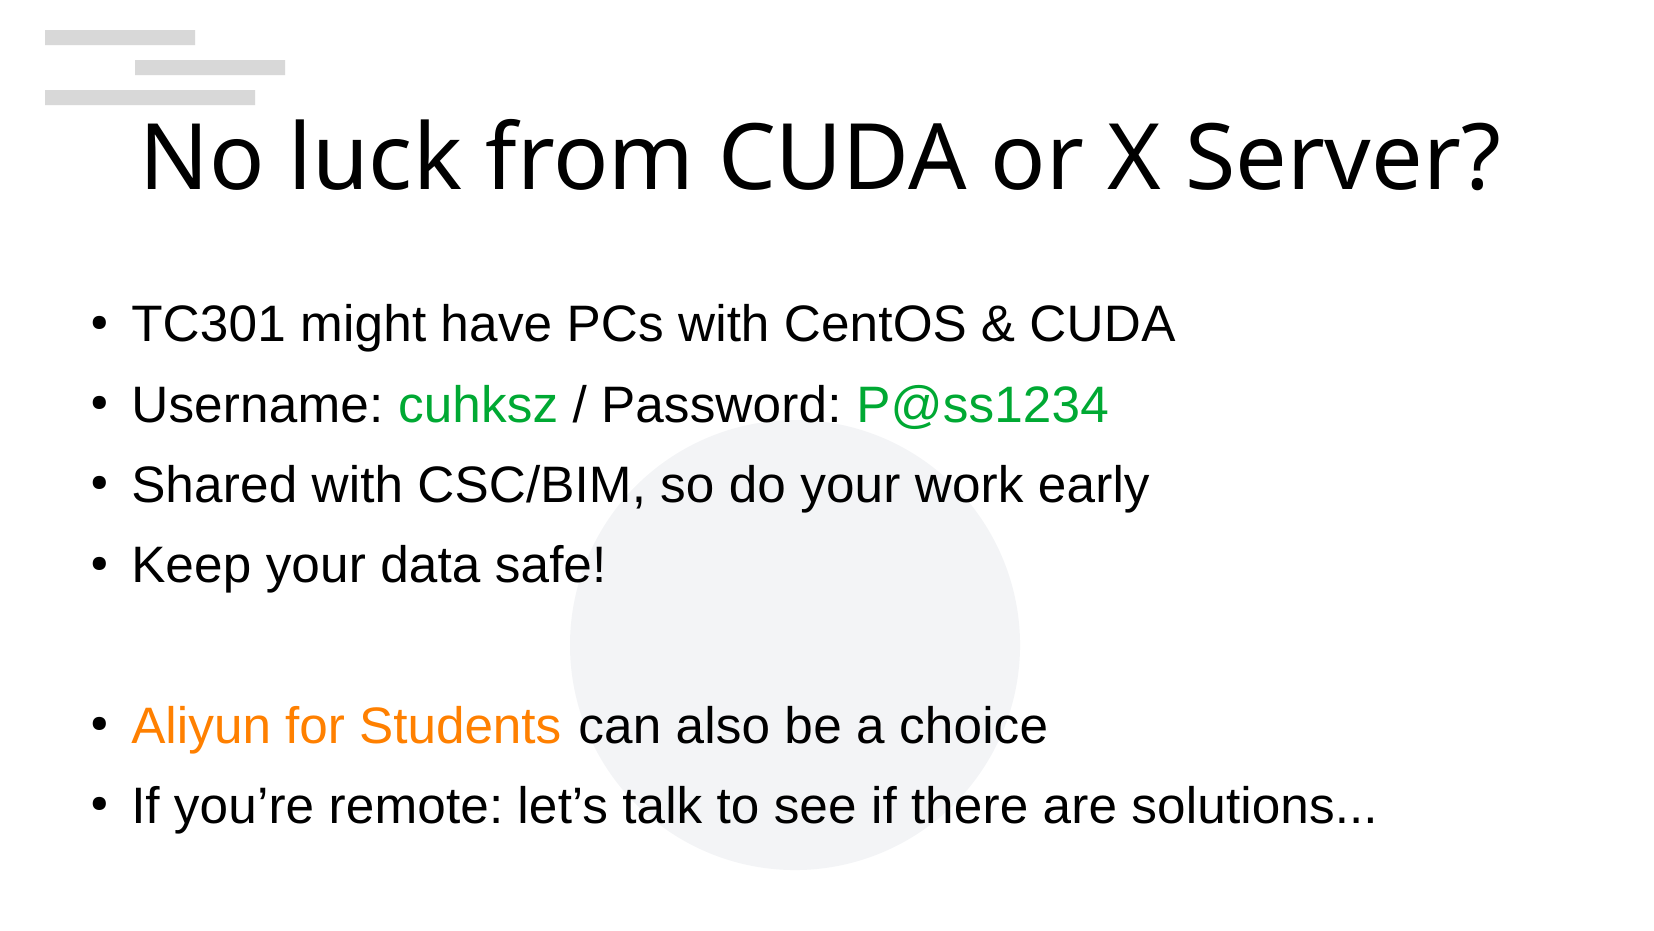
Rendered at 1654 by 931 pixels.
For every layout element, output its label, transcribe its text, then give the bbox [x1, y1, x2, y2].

list TC301 might have PCs with CentOS & CUDA Username: cuhksz / Password: P@ss1234 Shared with CSC/BIM, so do your work early Keep your data safe! Aliyun for Students can also be a choice If you’re remote: let’s talk to see if there are solutions... [76, 295, 1565, 835]
title No luck from CUDA or X Server? [76, 76, 1565, 233]
